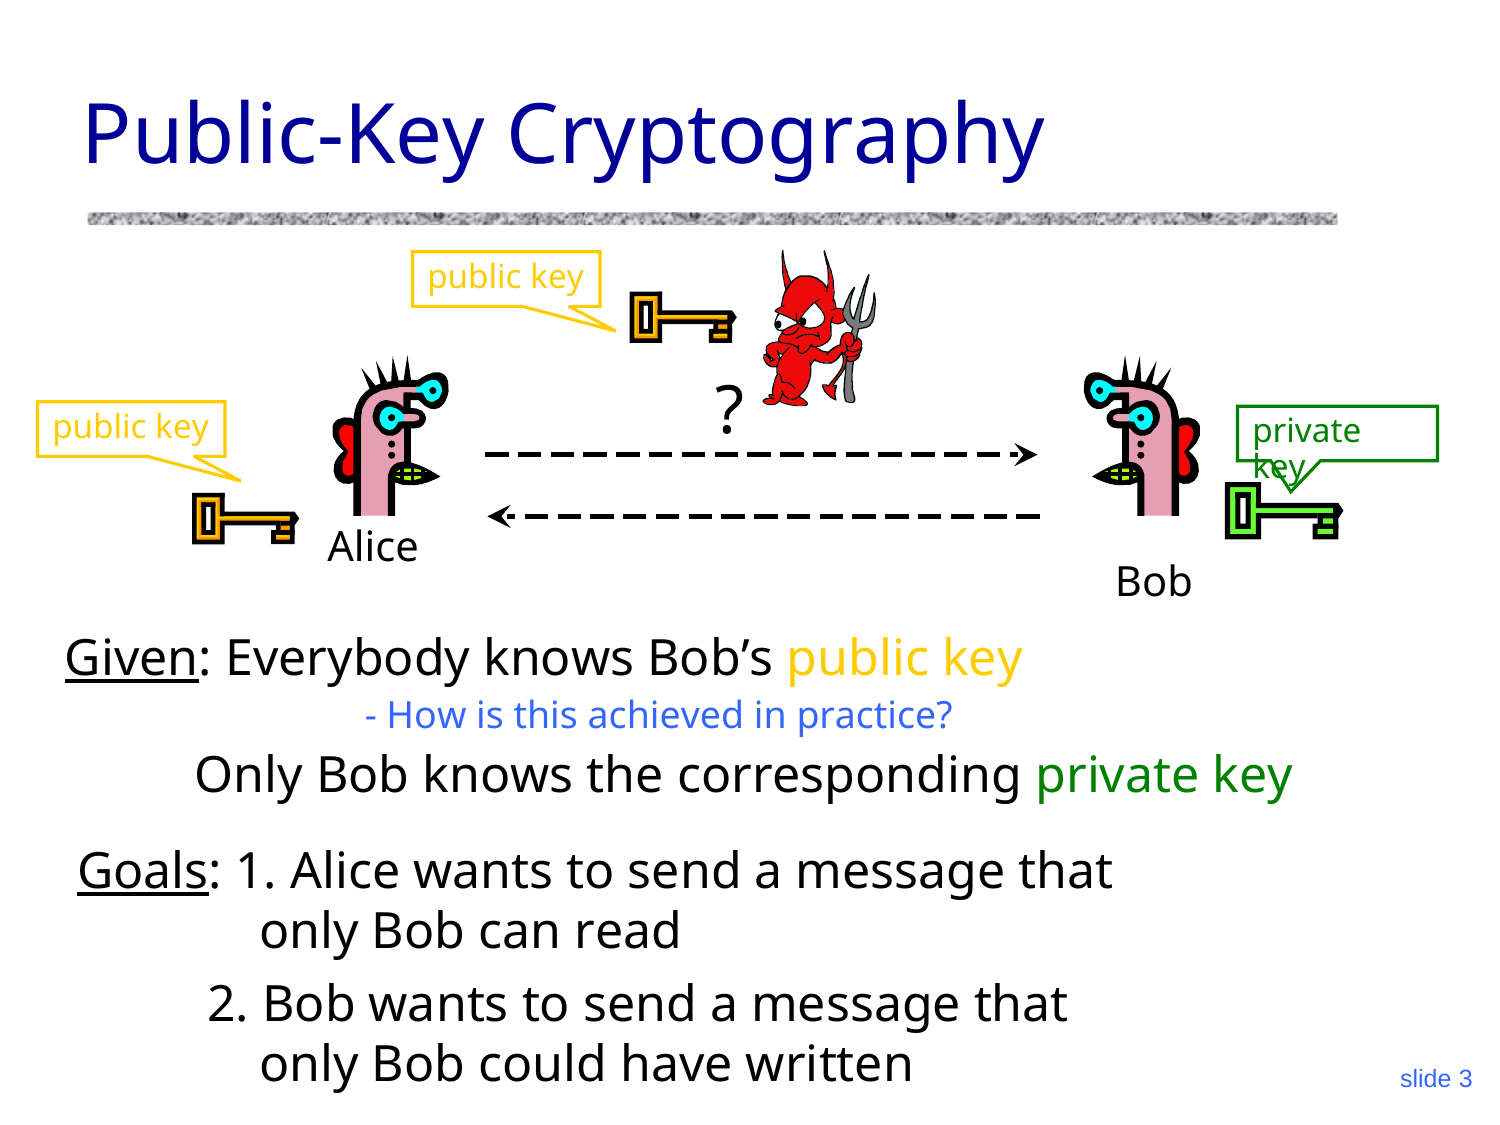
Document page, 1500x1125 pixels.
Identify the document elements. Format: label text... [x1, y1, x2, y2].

text_box private key [1237, 406, 1438, 481]
picture [762, 249, 876, 407]
text_box slide <number> [1174, 1025, 1488, 1101]
text_box public key [412, 251, 616, 332]
text_box Alice [312, 512, 434, 578]
text_box ? [700, 359, 760, 456]
title Public-Key Cryptography [66, 37, 1450, 188]
picture [332, 354, 451, 518]
text_box public key [37, 401, 241, 482]
picture [1224, 481, 1345, 540]
text_box Bob [1099, 547, 1208, 613]
text_box Given: Everybody knows Bob’s public key - How is this achieved in practice? Only Bob knows the corresponding private key [49, 617, 1309, 812]
text_box [192, 492, 300, 545]
picture [1082, 354, 1200, 518]
picture [87, 212, 1338, 226]
text_box Goals: 1. Alice wants to send a message that only Bob can read 2. Bob wants to send a message that only Bob could have written [62, 830, 1143, 1100]
text_box [629, 291, 737, 343]
